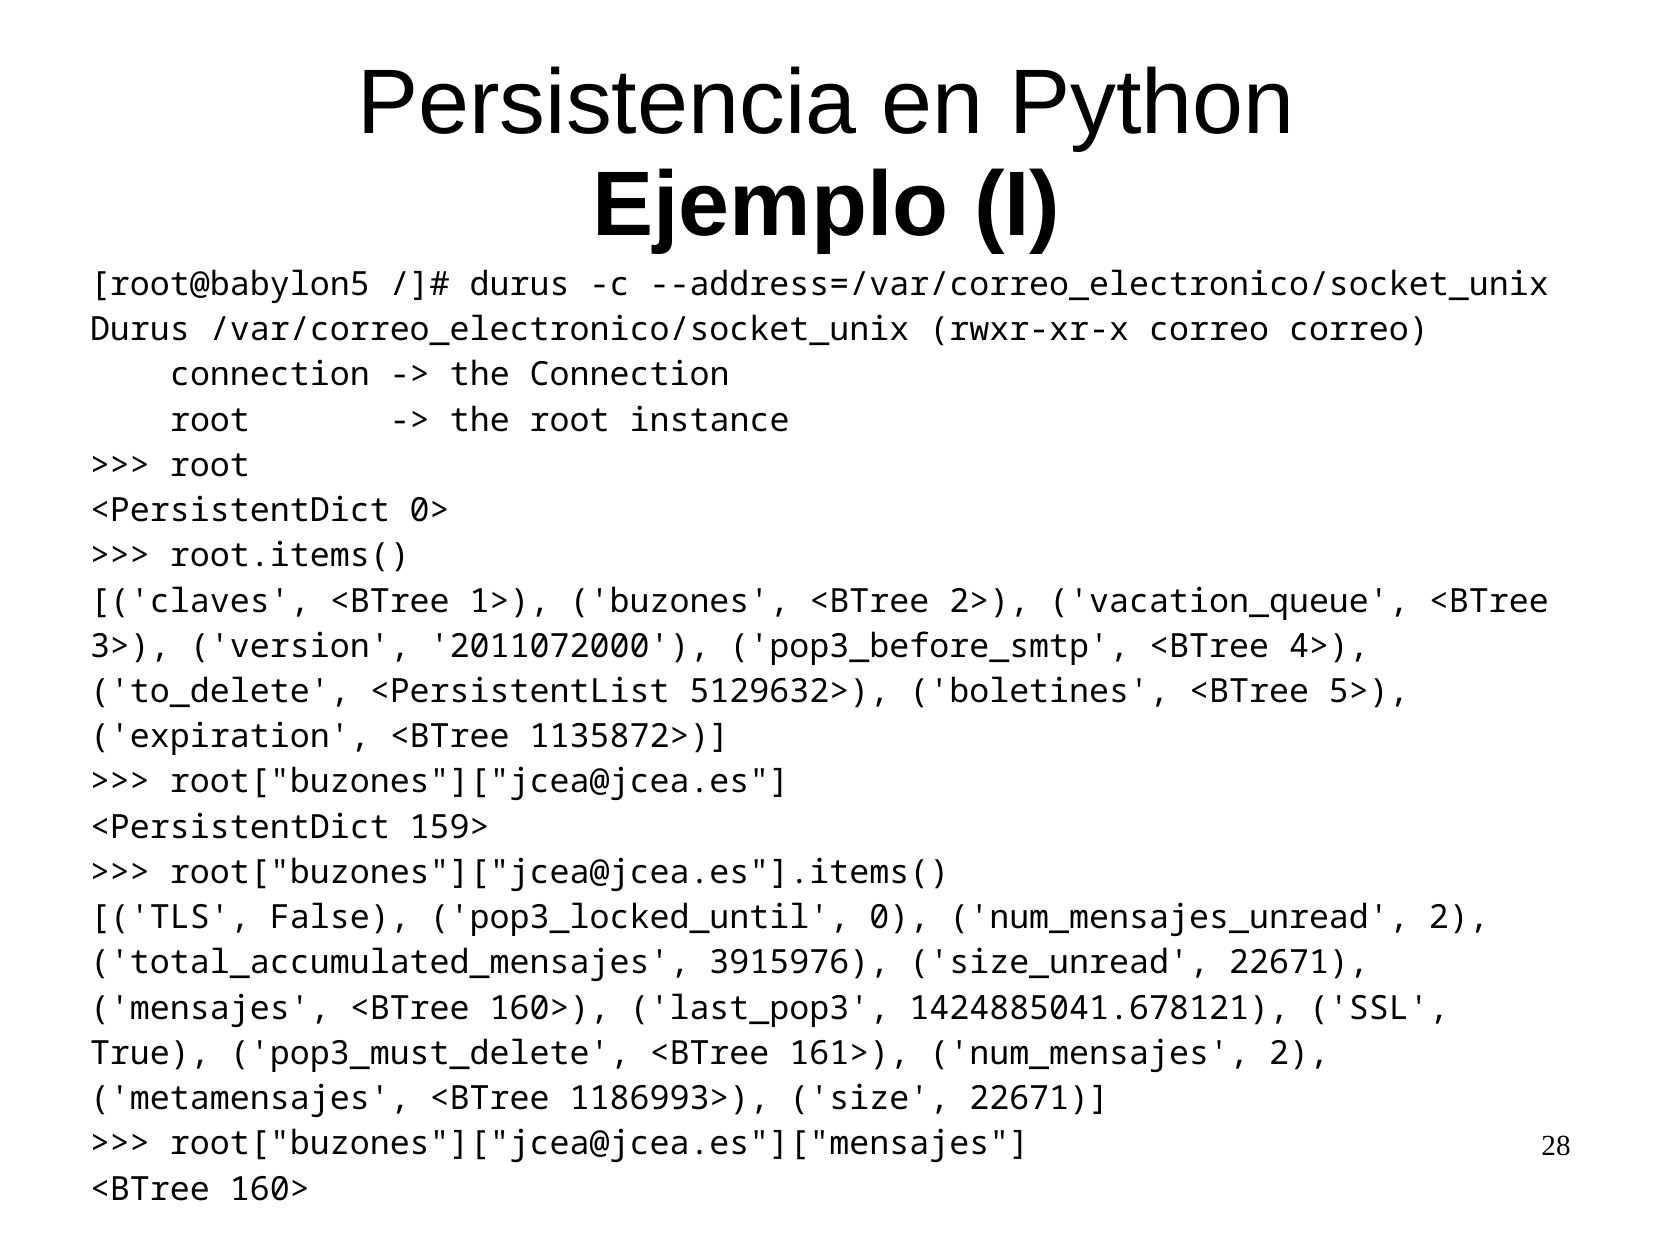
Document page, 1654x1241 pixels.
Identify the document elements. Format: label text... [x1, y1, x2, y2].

subtitle [root@babylon5 /]# durus -c --address=/var/correo_electronico/socket_unix Durus /var/correo_electronico/socket_unix (rwxr-xr-x correo correo) connection -> the Connection root -> the root instance >>> root <PersistentDict 0> >>> root.items() [('claves', <BTree 1>), ('buzones', <BTree 2>), ('vacation_queue', <BTree 3>), ('version', '2011072000'), ('pop3_before_smtp', <BTree 4>), ('to_delete', <PersistentList 5129632>), ('boletines', <BTree 5>), ('expiration', <BTree 1135872>)] >>> root["buzones"]["jcea@jcea.es"] <PersistentDict 159> >>> root["buzones"]["jcea@jcea.es"].items() [('TLS', False), ('pop3_locked_until', 0), ('num_mensajes_unread', 2), ('total_accumulated_mensajes', 3915976), ('size_unread', 22671), ('mensajes', <BTree 160>), ('last_pop3', 1424885041.678121), ('SSL', True), ('pop3_must_delete', <BTree 161>), ('num_mensajes', 2), ('metamensajes', <BTree 1186993>), ('size', 22671)] >>> root["buzones"]["jcea@jcea.es"]["mensajes"] <BTree 160> [90, 254, 1579, 1215]
text_box [82, 49, 1571, 1010]
